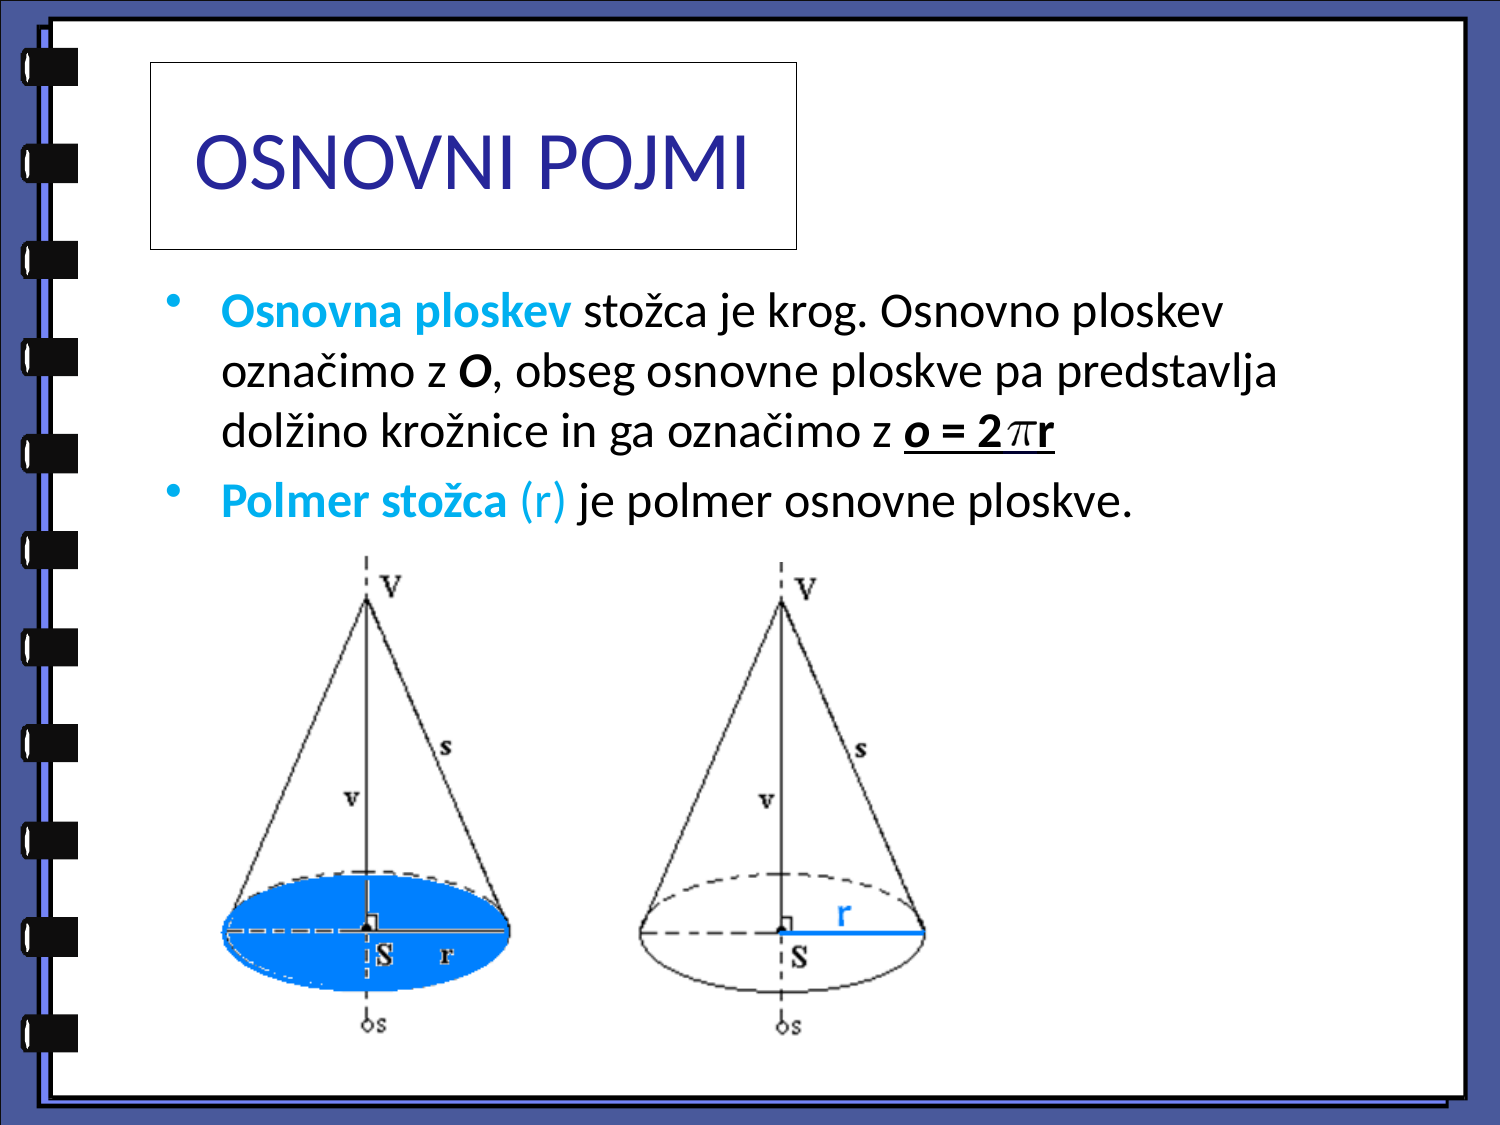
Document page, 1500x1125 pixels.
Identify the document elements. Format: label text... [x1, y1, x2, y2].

picture [1007, 421, 1037, 446]
picture [609, 562, 943, 1040]
list Osnovna ploskev stožca je krog. Osnovno ploskev označimo z O, obseg osnovne ploskve pa predstavlja dolžino krožnice in ga označimo z o = 2 r Polmer stožca (r) je polmer osnovne ploskve. [150, 269, 1413, 1063]
picture [199, 550, 542, 1062]
title OSNOVNI POJMI [150, 62, 797, 250]
